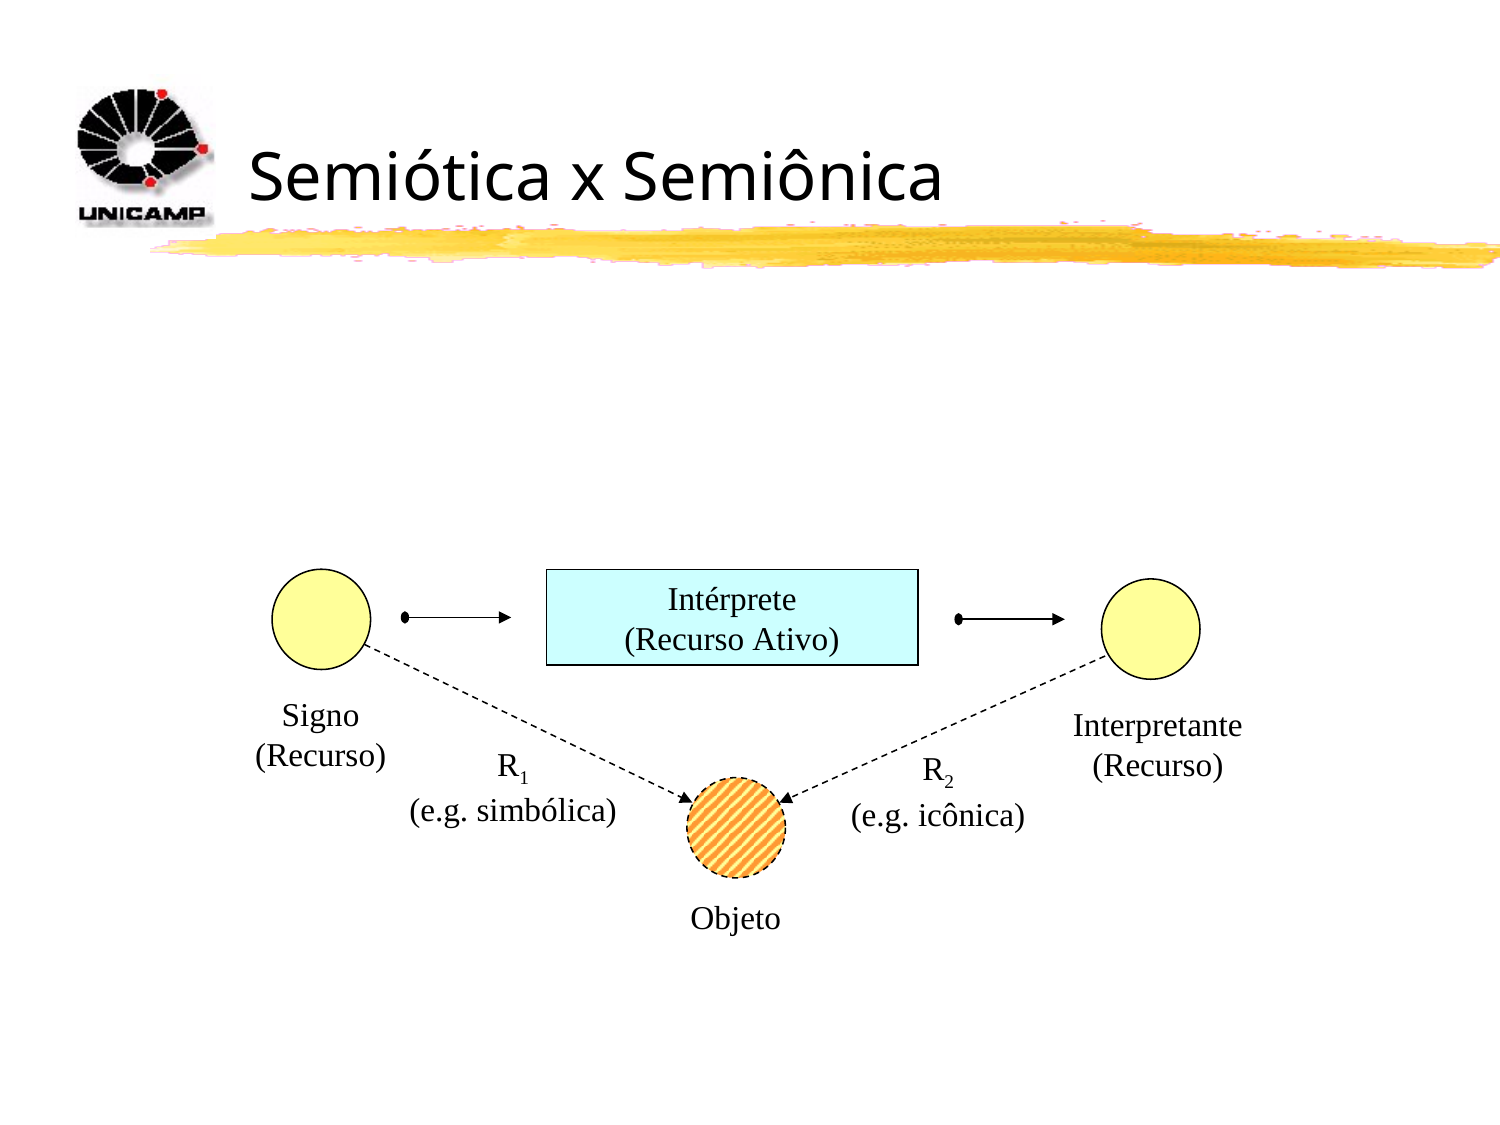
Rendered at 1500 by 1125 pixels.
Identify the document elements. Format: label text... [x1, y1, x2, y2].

text_box R2 (e.g. icônica) [836, 739, 1041, 841]
text_box [272, 569, 371, 670]
text_box Signo (Recurso) [240, 685, 402, 781]
text_box Interpretante (Recurso) [1058, 695, 1258, 791]
text_box Intérprete (Recurso Ativo) [546, 569, 918, 666]
text_box R1 (e.g. simbólica) [394, 735, 632, 837]
picture [75, 74, 1500, 279]
title Semiótica x Semiônica [233, 37, 1434, 225]
text_box Objeto [675, 888, 797, 944]
text_box [686, 777, 786, 878]
text_box [1101, 578, 1201, 680]
